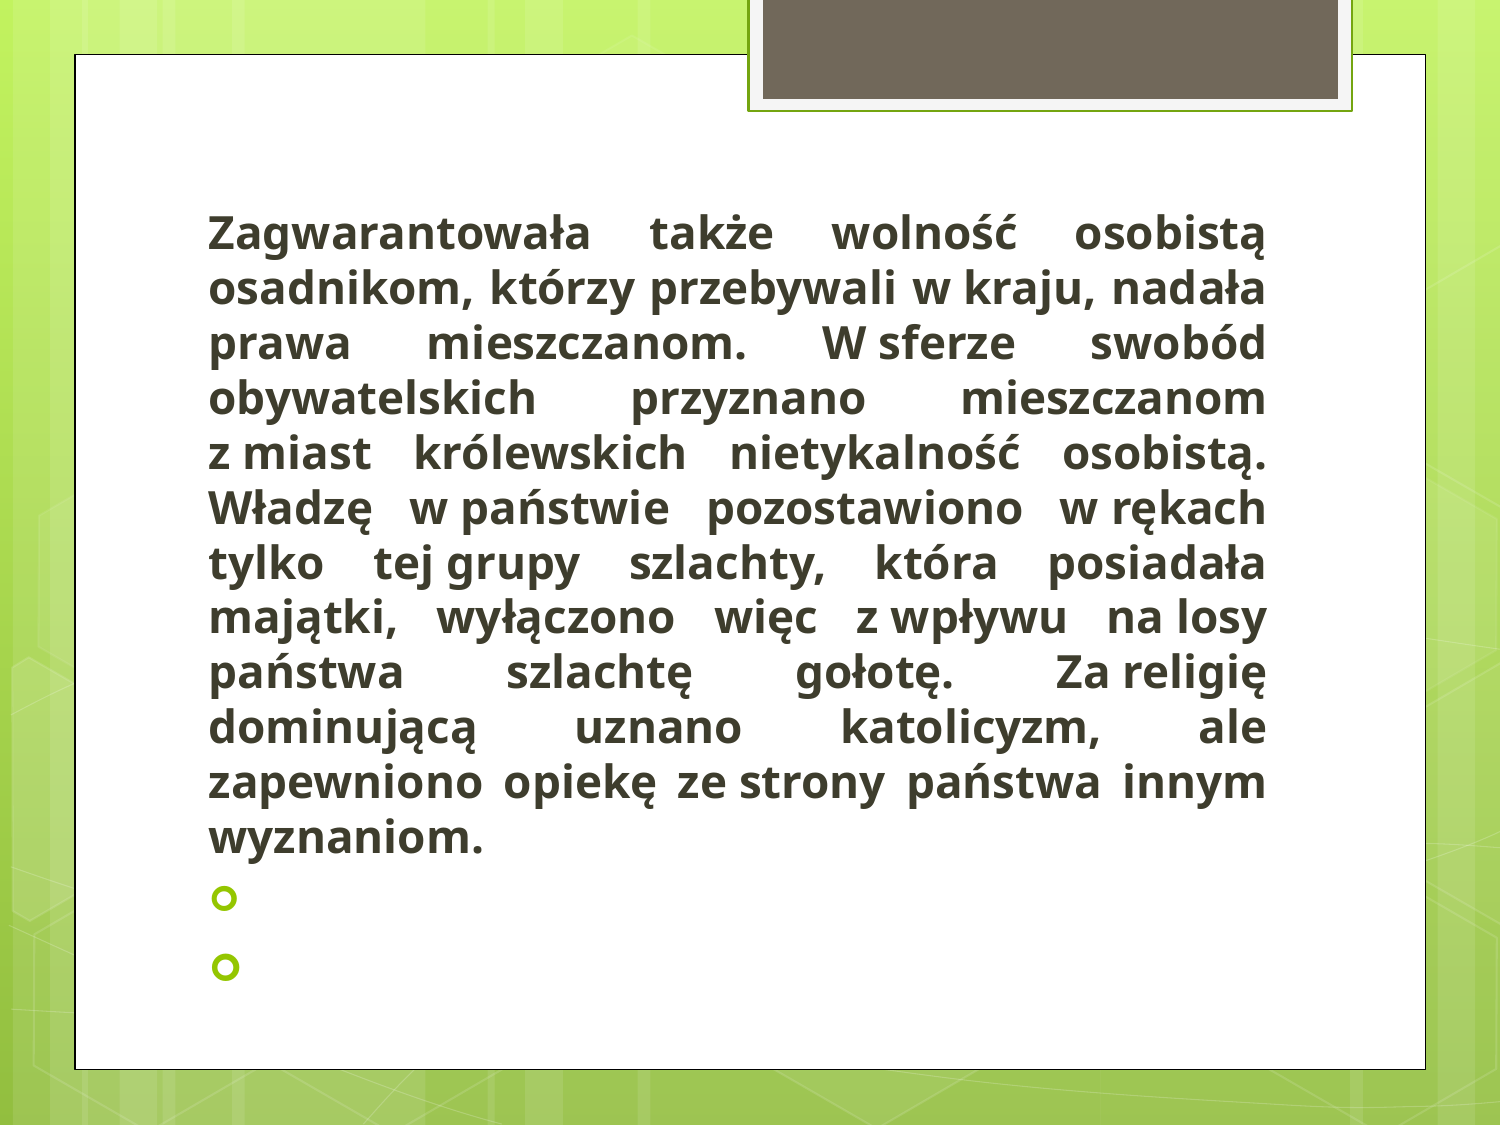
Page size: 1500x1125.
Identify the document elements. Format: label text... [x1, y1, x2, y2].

list Zagwarantowała także wolność osobistą osadnikom, którzy przebywali w kraju, nadała prawa mieszczanom. W sferze swobód obywatelskich przyznano mieszczanom z miast królewskich nietykalność osobistą. Władzę w państwie pozostawiono w rękach tylko tej grupy szlachty, która posiadała majątki, wyłączono więc z wpływu na losy państwa szlachtę gołotę. Za religię dominującą uznano katolicyzm, ale zapewniono opiekę ze strony państwa innym wyznaniom. [171, 196, 1283, 957]
